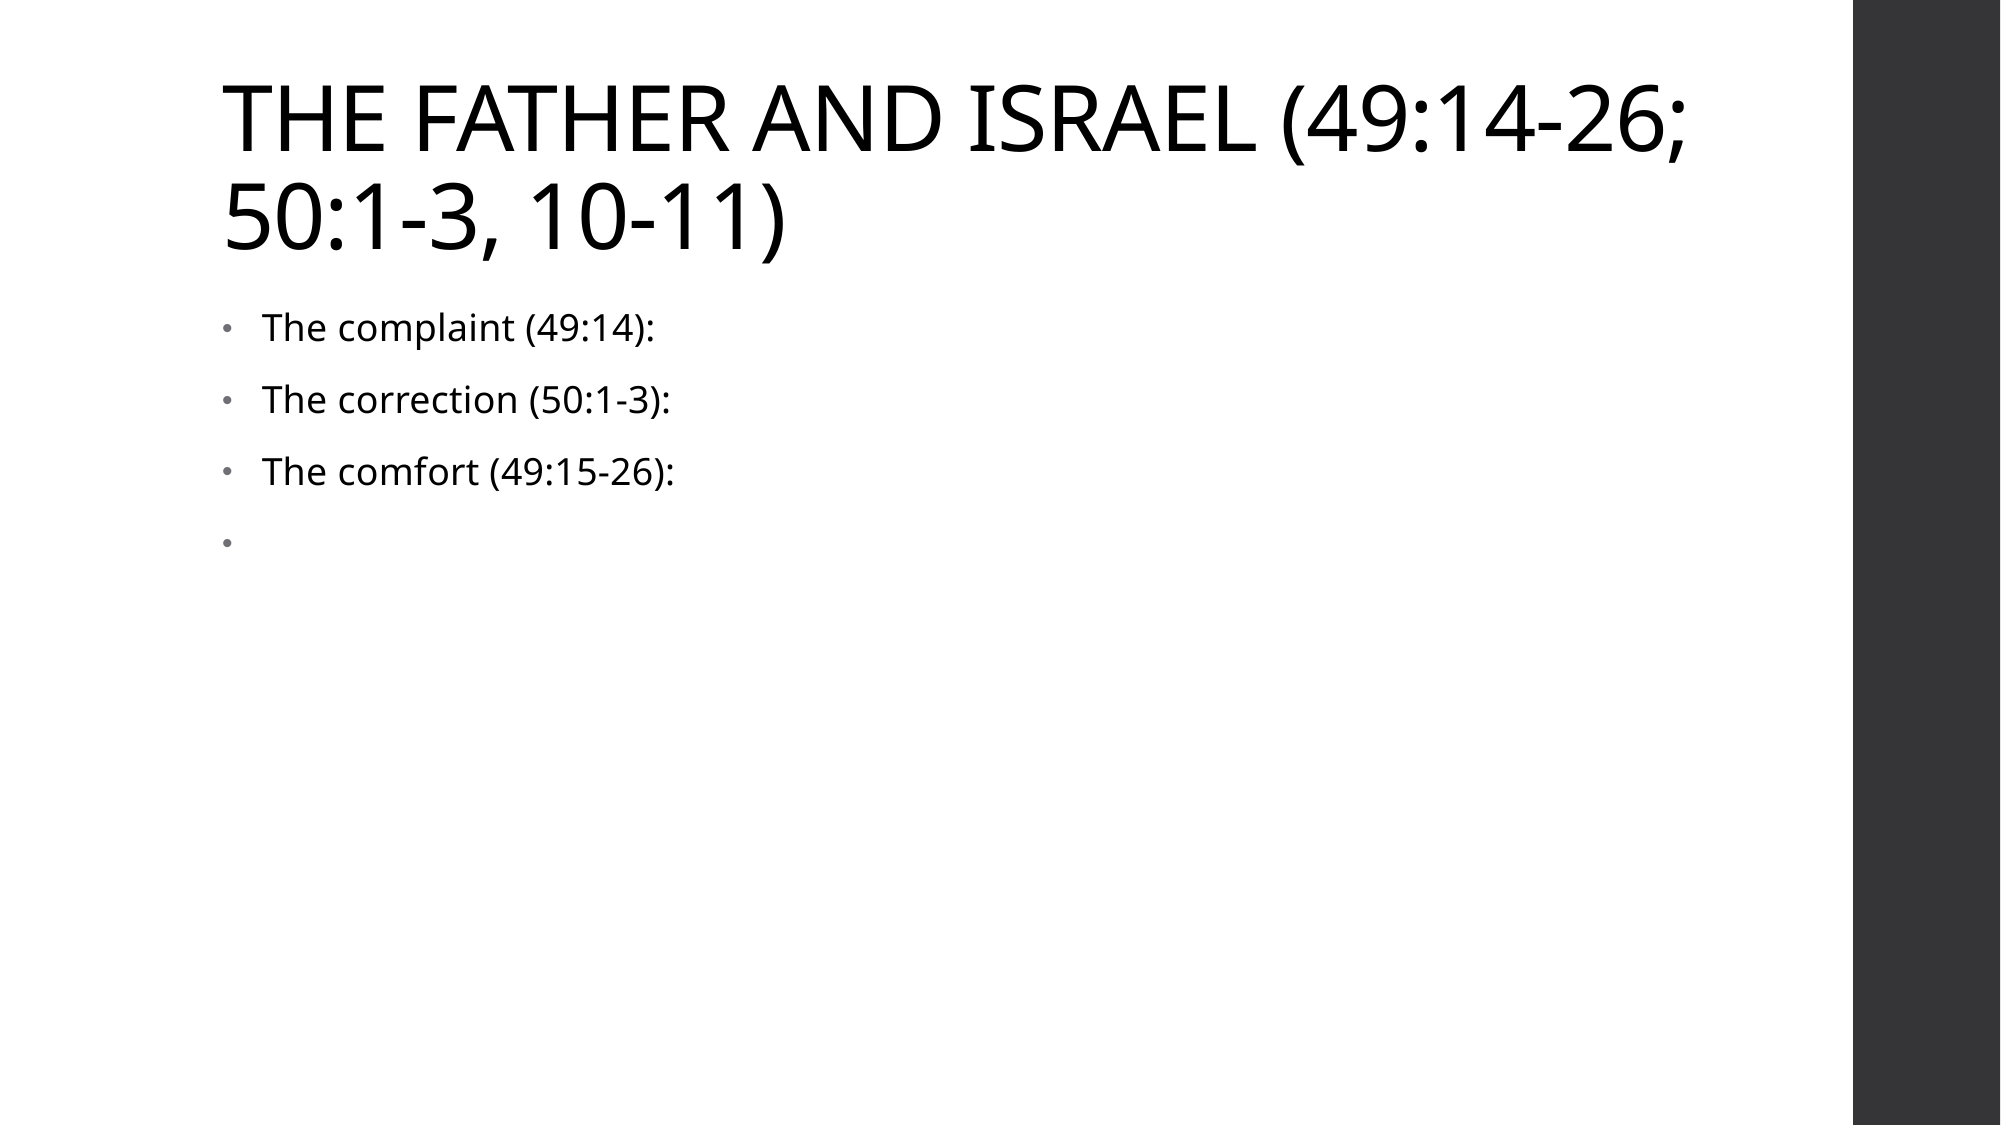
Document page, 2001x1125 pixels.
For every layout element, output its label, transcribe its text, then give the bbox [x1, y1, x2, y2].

title THE FATHER AND ISRAEL (49:14-26; 50:1-3, 10-11) [206, 60, 1797, 278]
list The complaint (49:14): The correction (50:1-3): The comfort (49:15-26): [206, 299, 1617, 1014]
